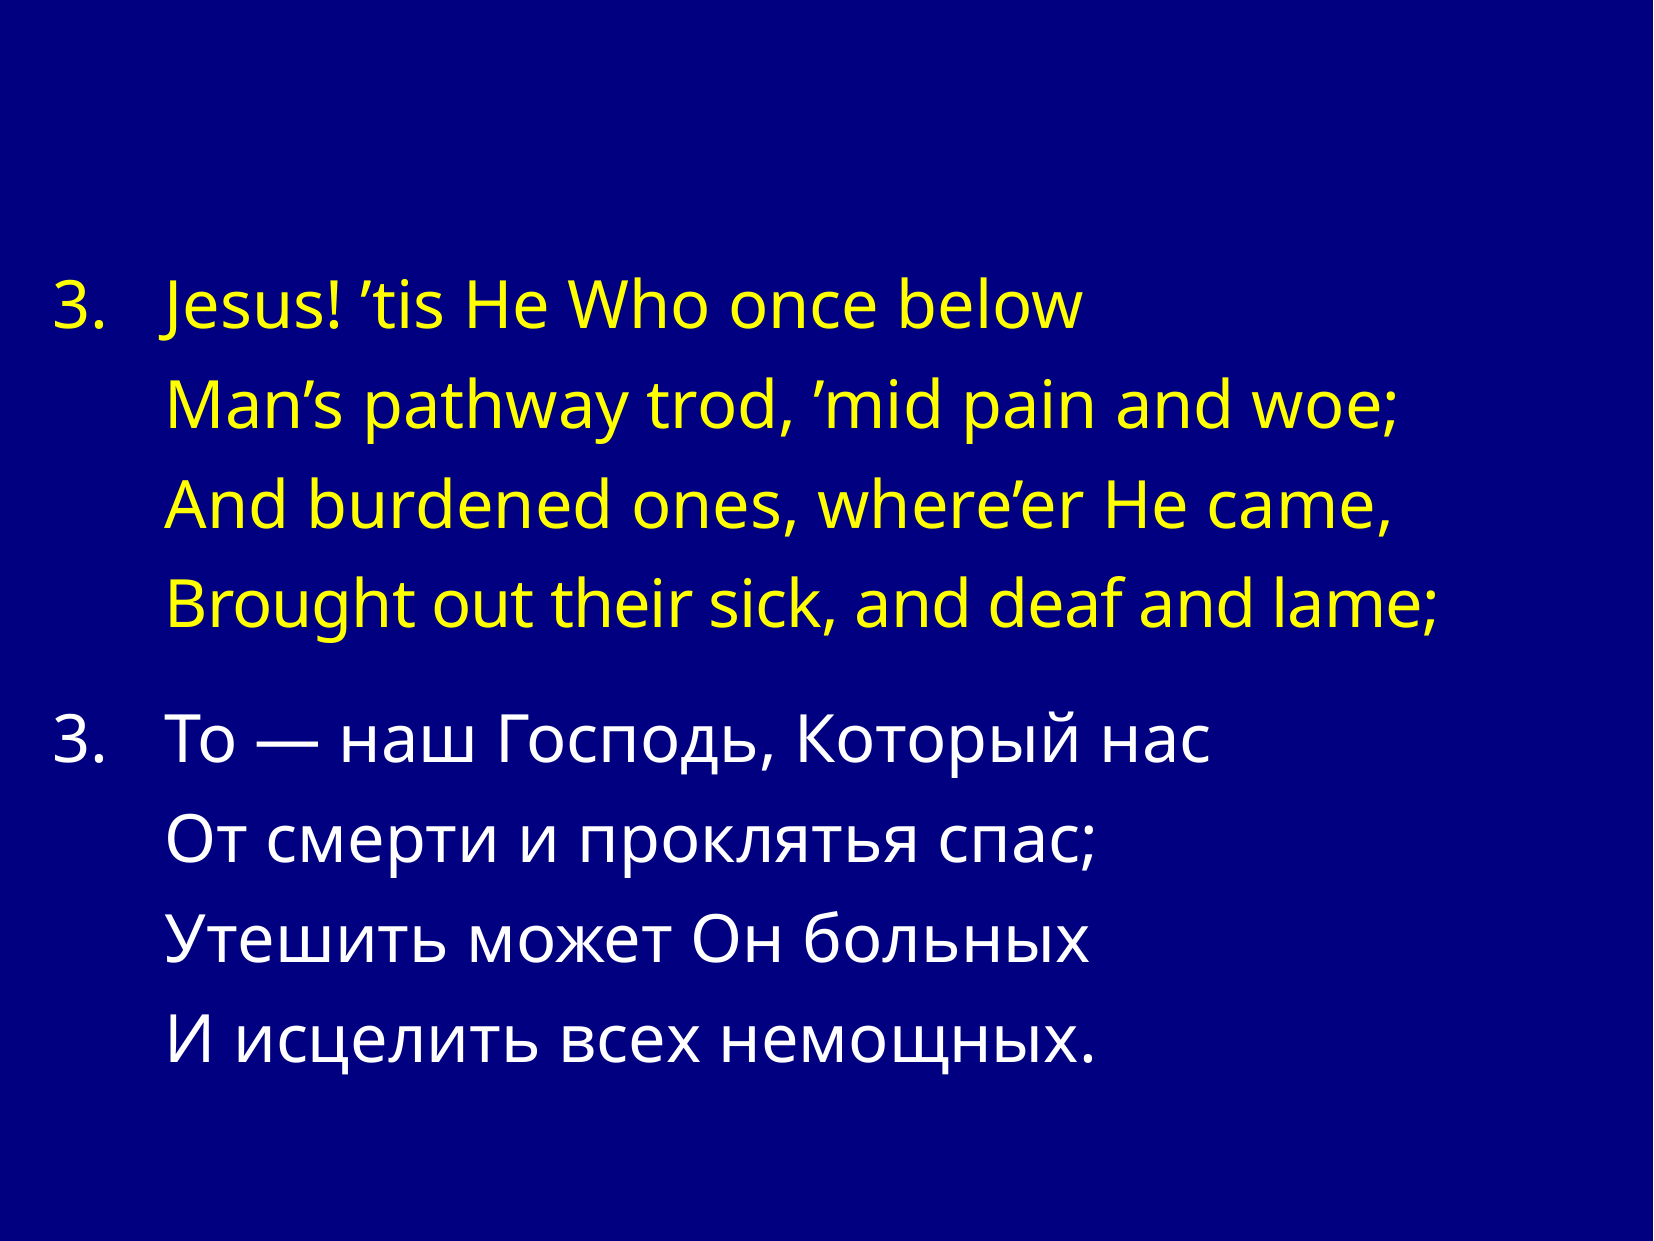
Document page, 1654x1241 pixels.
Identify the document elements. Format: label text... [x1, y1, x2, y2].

text_box 3. Jesus! ’tis He Who once below Man’s pathway trod, ’mid pain and woe; And burdened ones, where’er He came, Brought out their sick, and deaf and lame; [37, 150, 1653, 713]
text_box 3. То — наш Господь, Который нас От смерти и проклятья спас; Утешить может Он больных И исцелить всех немощных. [37, 675, 1576, 1163]
